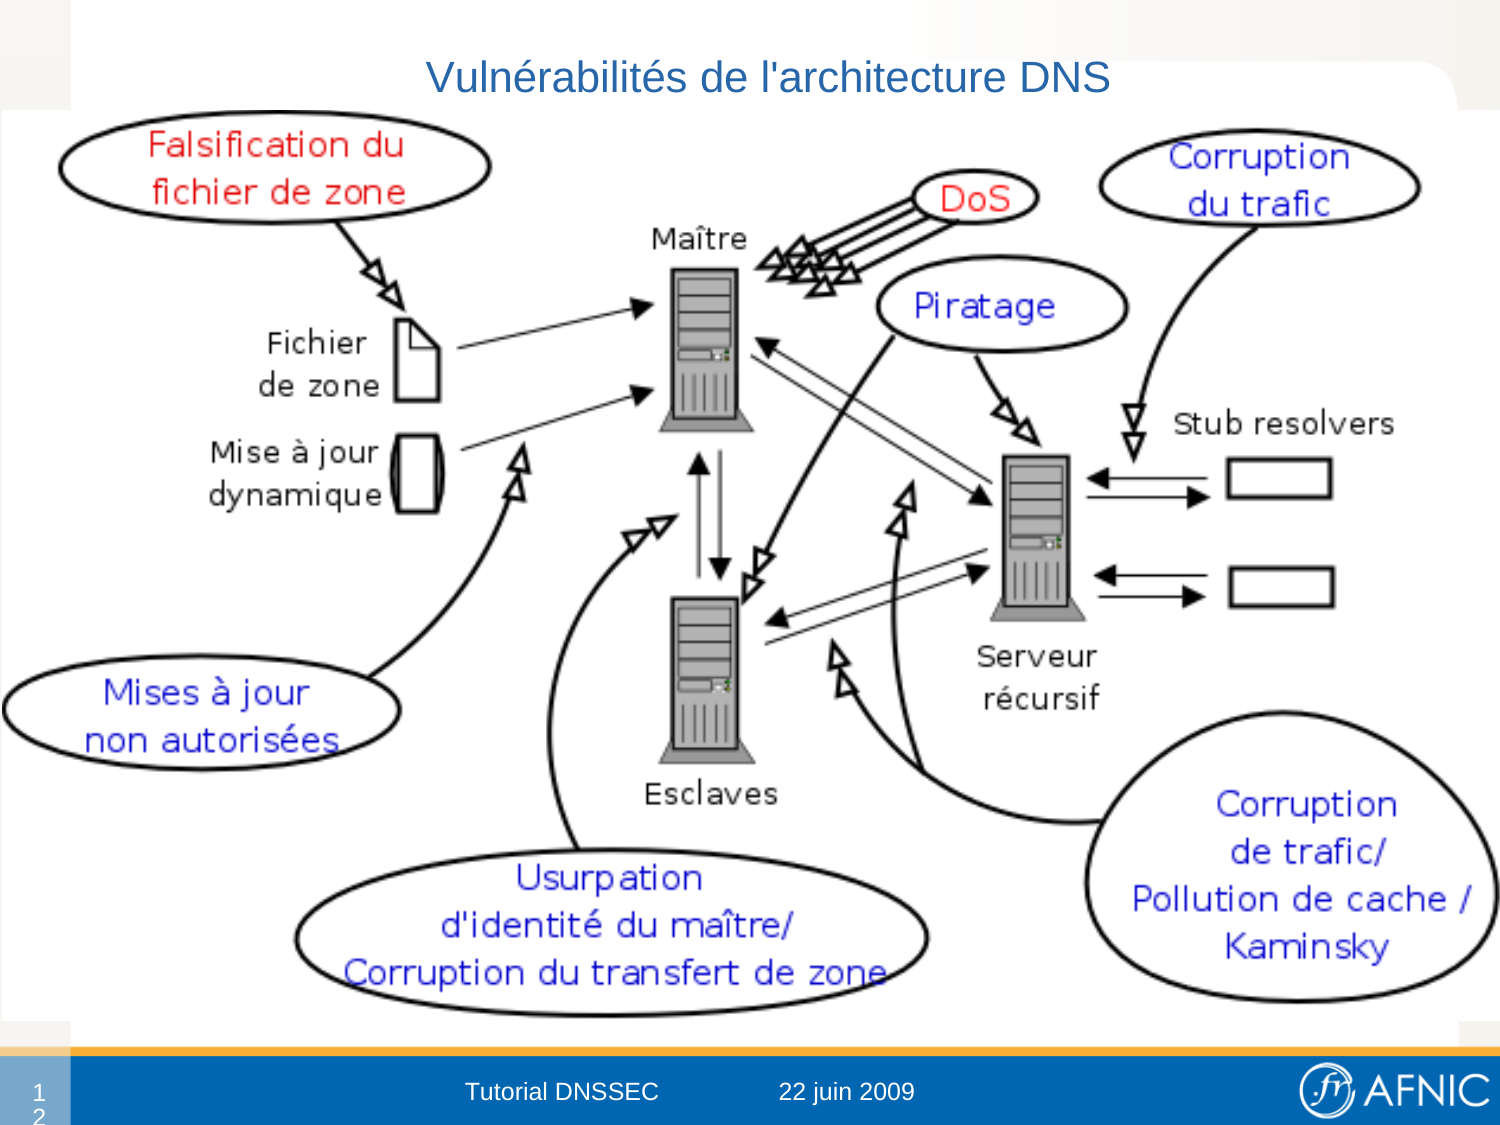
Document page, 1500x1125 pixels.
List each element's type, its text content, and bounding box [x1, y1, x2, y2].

title Vulnérabilités de l'architecture DNS [112, 12, 1426, 110]
picture [0, 0, 1500, 1125]
